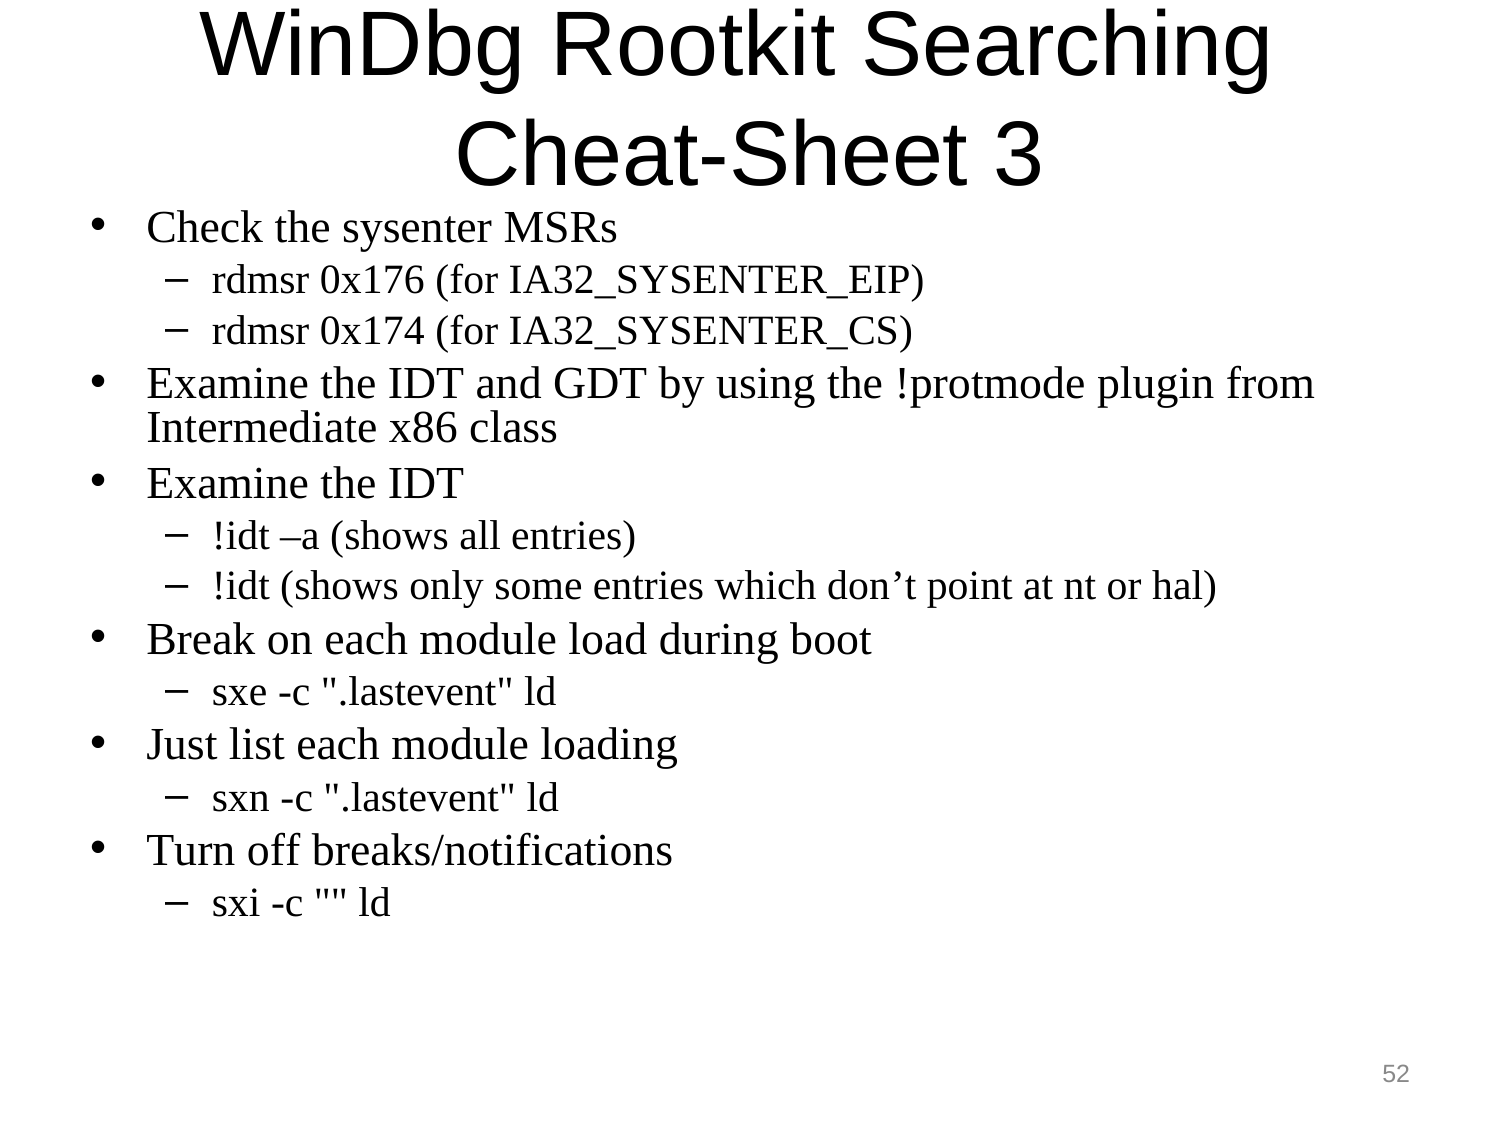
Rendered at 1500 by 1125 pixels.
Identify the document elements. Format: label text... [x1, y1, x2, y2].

list Check the sysenter MSRs rdmsr 0x176 (for IA32_SYSENTER_EIP) rdmsr 0x174 (for IA32_SYSENTER_CS) Examine the IDT and GDT by using the !protmode plugin from Intermediate x86 class Examine the IDT !idt –a (shows all entries) !idt (shows only some entries which don’t point at nt or hal) Break on each module load during boot sxe -c ".lastevent" ld Just list each module loading sxn -c ".lastevent" ld Turn off breaks/notifications sxi -c "" ld [75, 200, 1426, 1006]
title WinDbg Rootkit Searching Cheat-Sheet 3 [0, 0, 1500, 212]
text_box <number> [1074, 1042, 1426, 1103]
